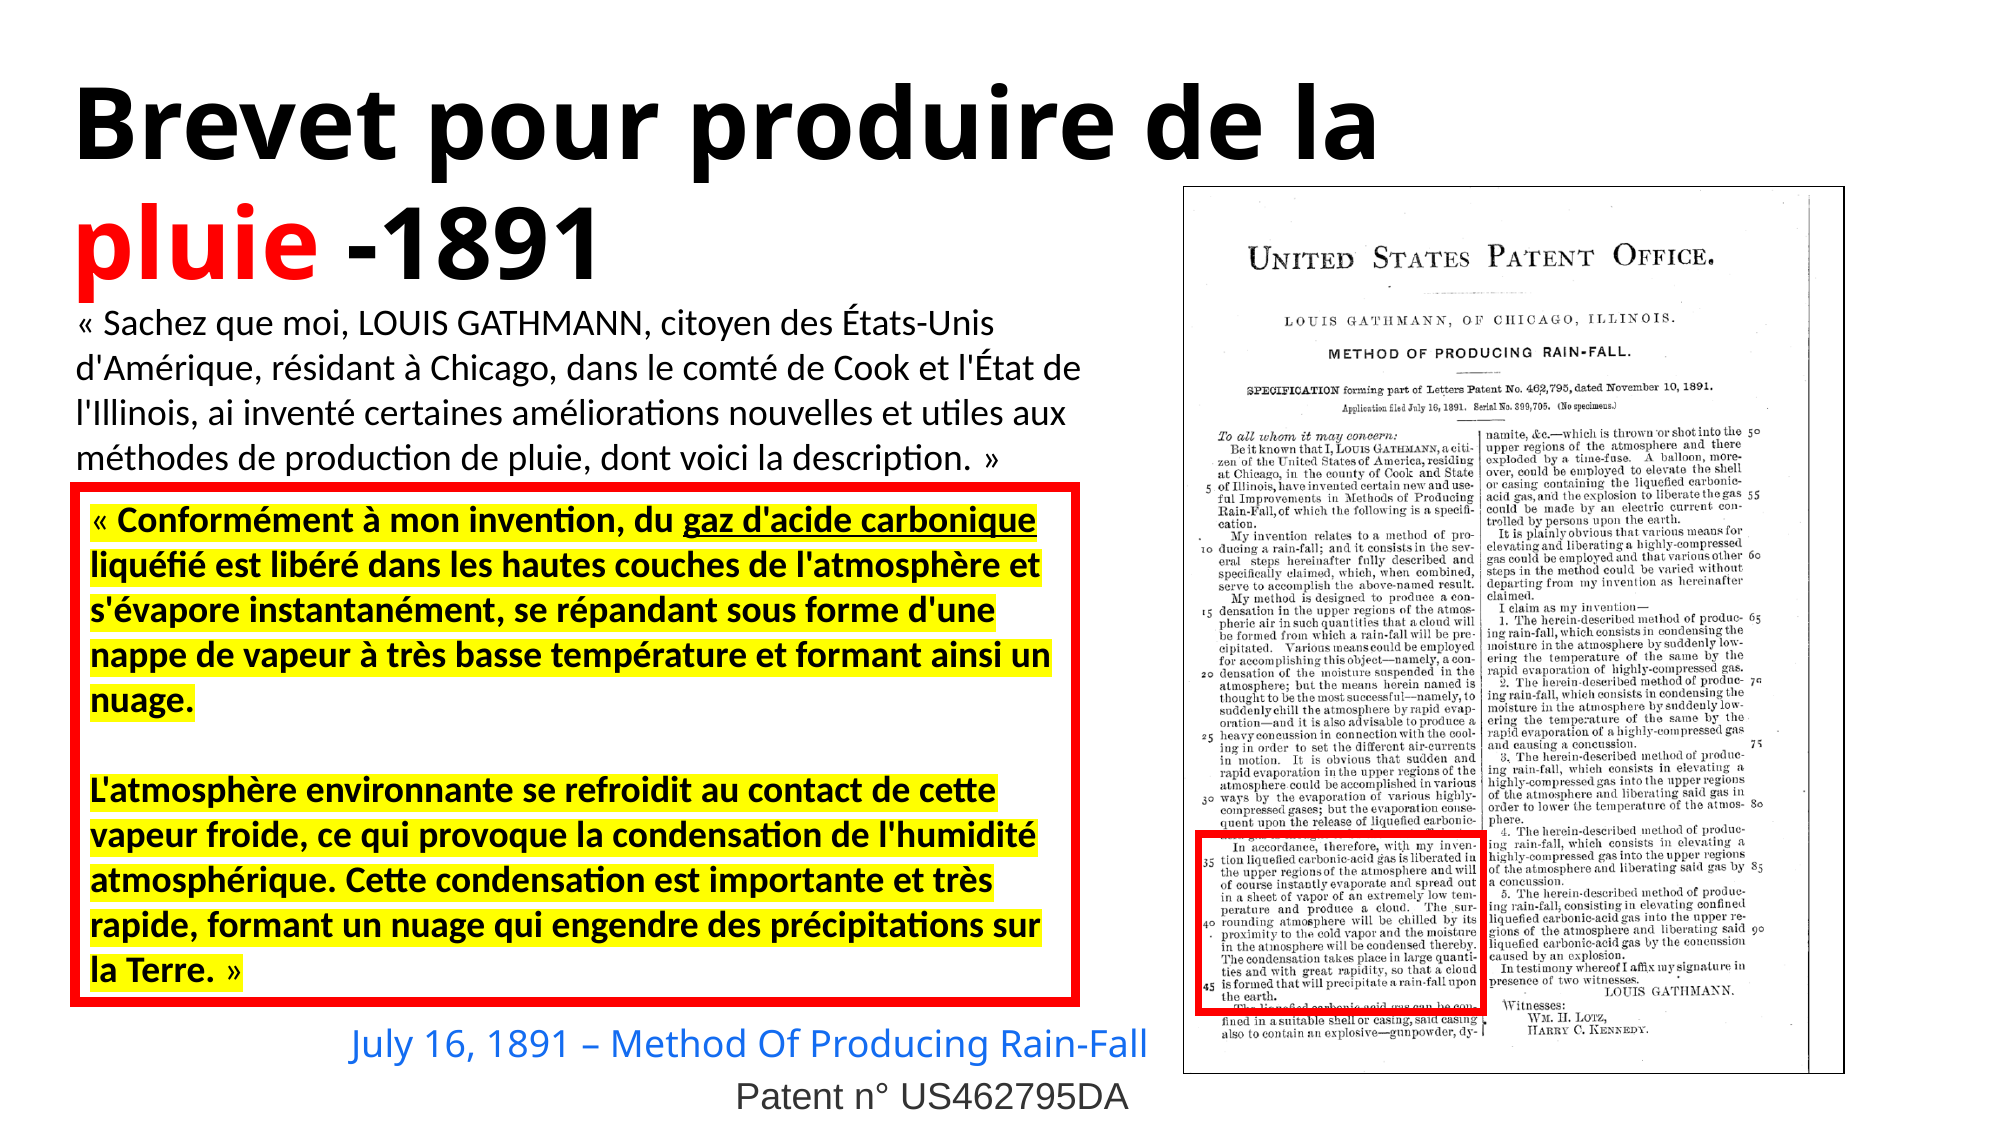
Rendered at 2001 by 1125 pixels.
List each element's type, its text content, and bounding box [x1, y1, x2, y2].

text_box Patent n° US462795DA [720, 1064, 1722, 1125]
text_box « Sachez que moi, LOUIS GATHMANN, citoyen des États-Unis d'Amérique, résidant à Chicago, dans le comté de Cook et l'État de l'Illinois, ai inventé certaines améliorations nouvelles et utiles aux méthodes de production de pluie, dont voici la description. » [60, 290, 1185, 488]
text_box July 16, 1891 – Method Of Producing Rain-Fall [335, 1012, 1337, 1073]
picture [1184, 187, 1844, 1073]
text_box Brevet pour produire de la pluie -1891 [56, 52, 1556, 310]
text_box « Conformément à mon invention, du gaz d'acide carbonique liquéfié est libéré dans les hautes couches de l'atmosphère et s'évapore instantanément, se répandant sous forme d'une nappe de vapeur à très basse température et formant ainsi un nuage. L'atmosphère environnante se refroidit au contact de cette vapeur froide, ce qui provoque la condensation de l'humidité atmosphérique. Cette condensation est importante et très rapide, formant un nuage qui engendre des précipitations sur la Terre. » [75, 488, 1076, 1003]
picture [1202, 838, 1480, 1008]
